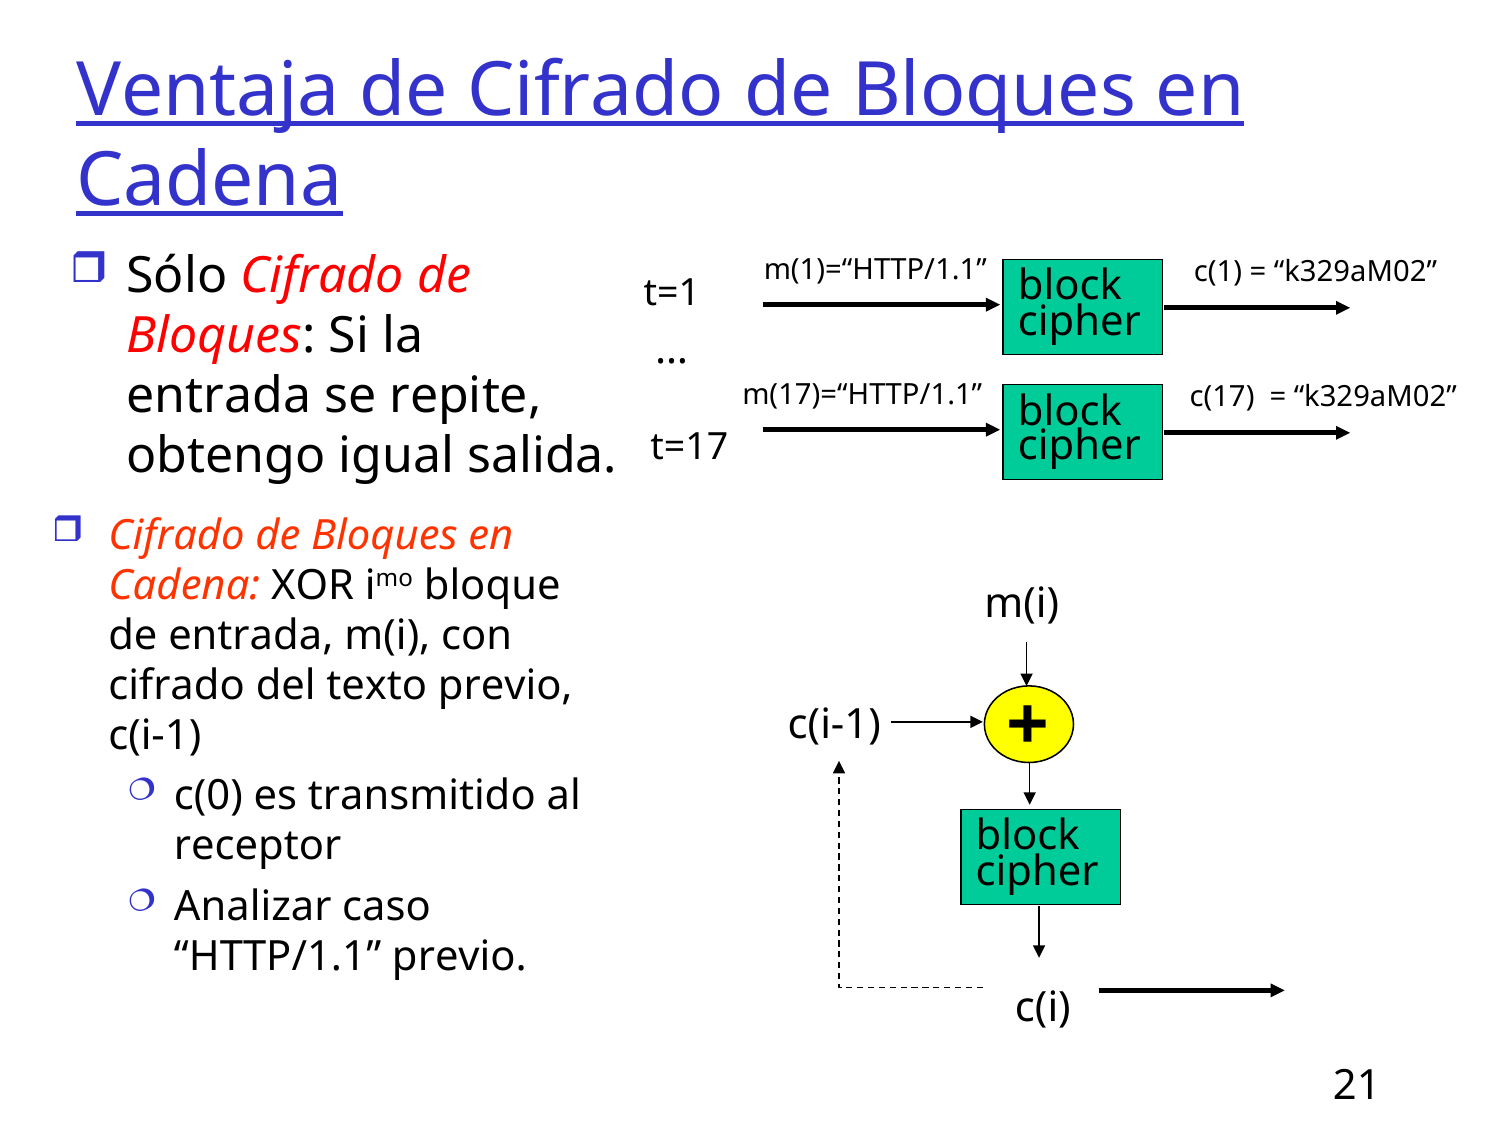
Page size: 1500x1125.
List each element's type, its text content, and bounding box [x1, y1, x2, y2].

text_box m(17)=“HTTP/1.1” [727, 367, 998, 419]
text_box c(17) = “k329aM02” [1174, 369, 1473, 420]
text_box m(1)=“HTTP/1.1” [748, 242, 1003, 294]
text_box block cipher [960, 809, 1121, 905]
text_box t=17 [635, 414, 744, 475]
text_box c(1) = “k329aM02” [1179, 244, 1453, 295]
text_box [984, 702, 992, 746]
text_box + [992, 667, 1065, 774]
text_box c(i) [1000, 972, 1086, 1038]
text_box block cipher [1003, 259, 1163, 355]
text_box [1065, 701, 1074, 747]
text_box m(i) [969, 568, 1074, 634]
text_box t=1 [628, 259, 715, 321]
text_box c(i-1) [772, 688, 896, 755]
text_box Cifrado de Bloques en Cadena: XOR imo bloque de entrada, m(i), con cifrado del texto previo, c(i-1) c(0) es transmitido al receptor Analizar caso “HTTP/1.1” previo. [37, 499, 633, 1071]
title Ventaja de Cifrado de Bloques en Cadena [61, 32, 1362, 229]
text_box … [640, 314, 704, 381]
list Sólo Cifrado de Bloques: Si la entrada se repite, obtengo igual salida. [55, 235, 636, 521]
text_box block cipher [1003, 384, 1163, 480]
